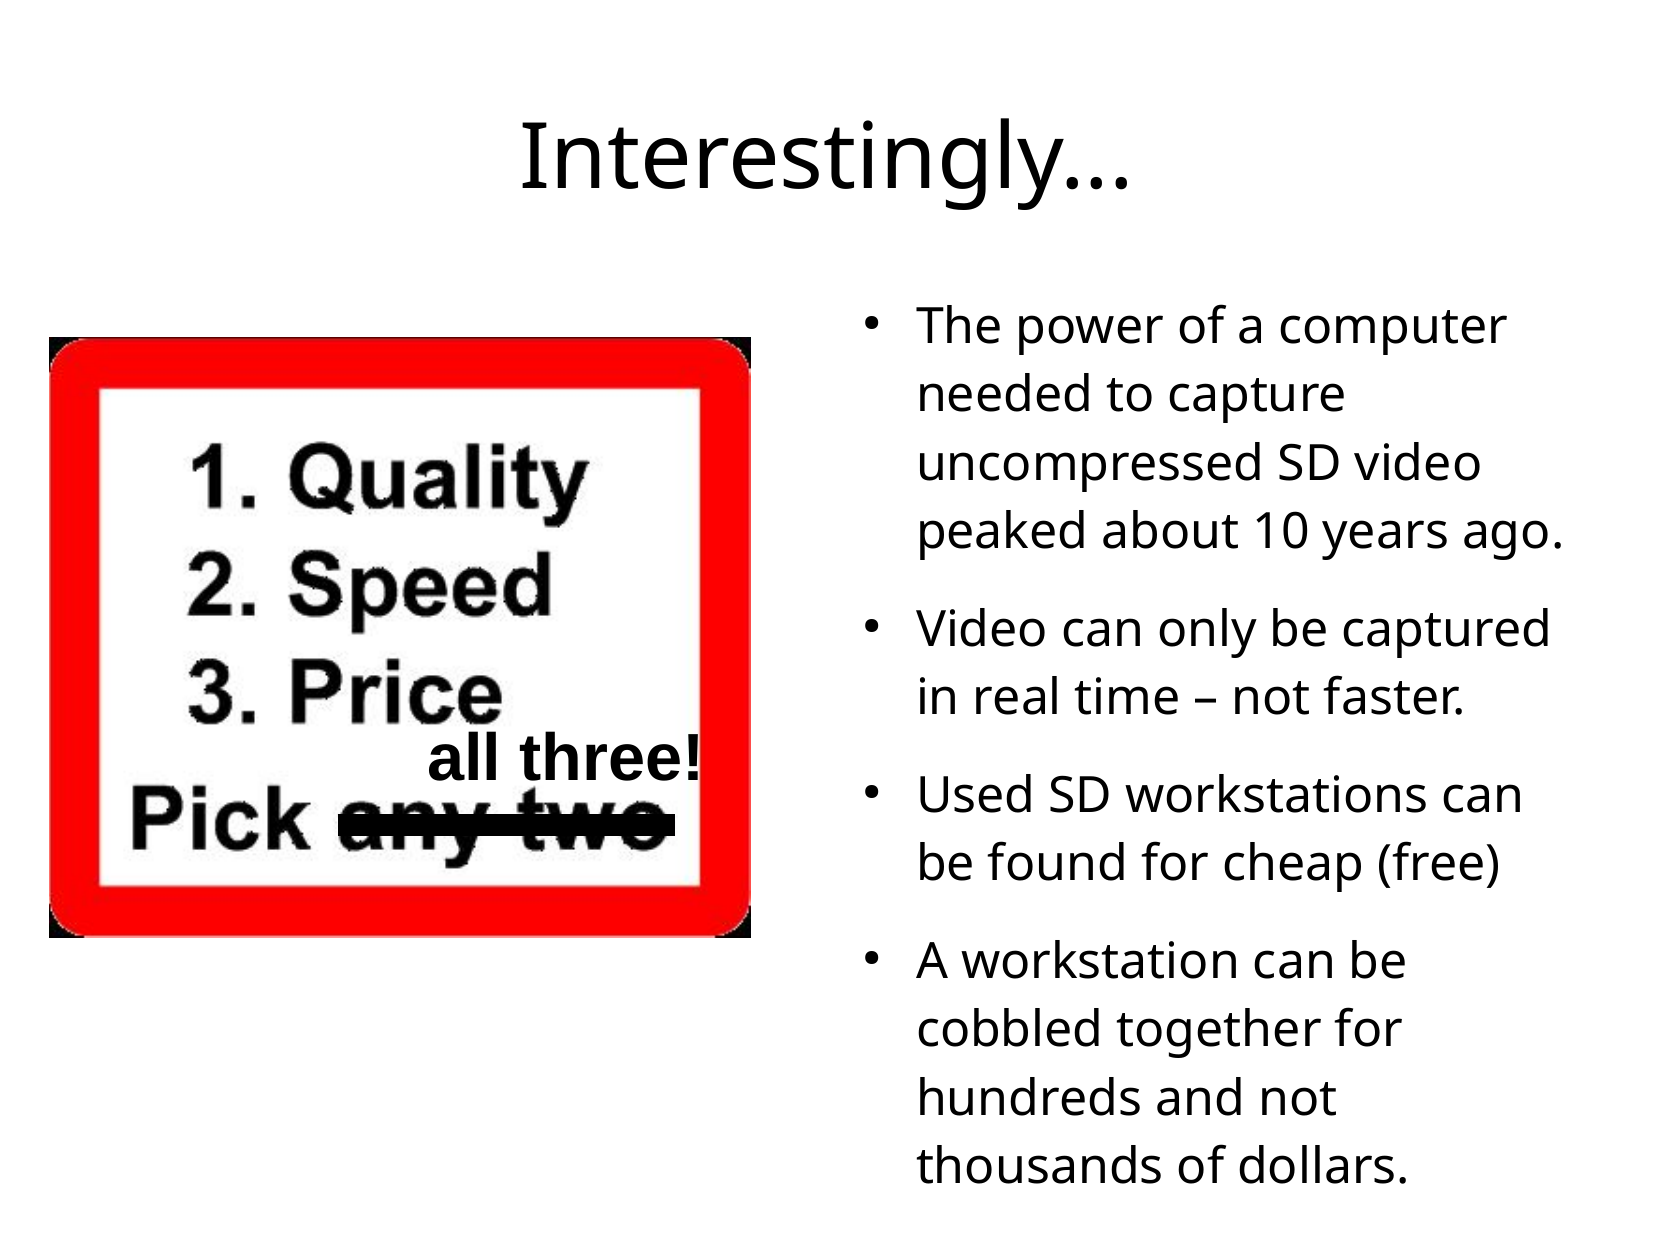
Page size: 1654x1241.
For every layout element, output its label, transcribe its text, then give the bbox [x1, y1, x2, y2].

title Interestingly... [82, 49, 1571, 257]
picture [49, 337, 751, 938]
text_box all three! [412, 712, 720, 803]
list The power of a computer needed to capture uncompressed SD video peaked about 10 years ago. Video can only be captured in real time – not faster. Used SD workstations can be found for cheap (free) A workstation can be cobbled together for hundreds and not thousands of dollars. [845, 290, 1572, 1133]
